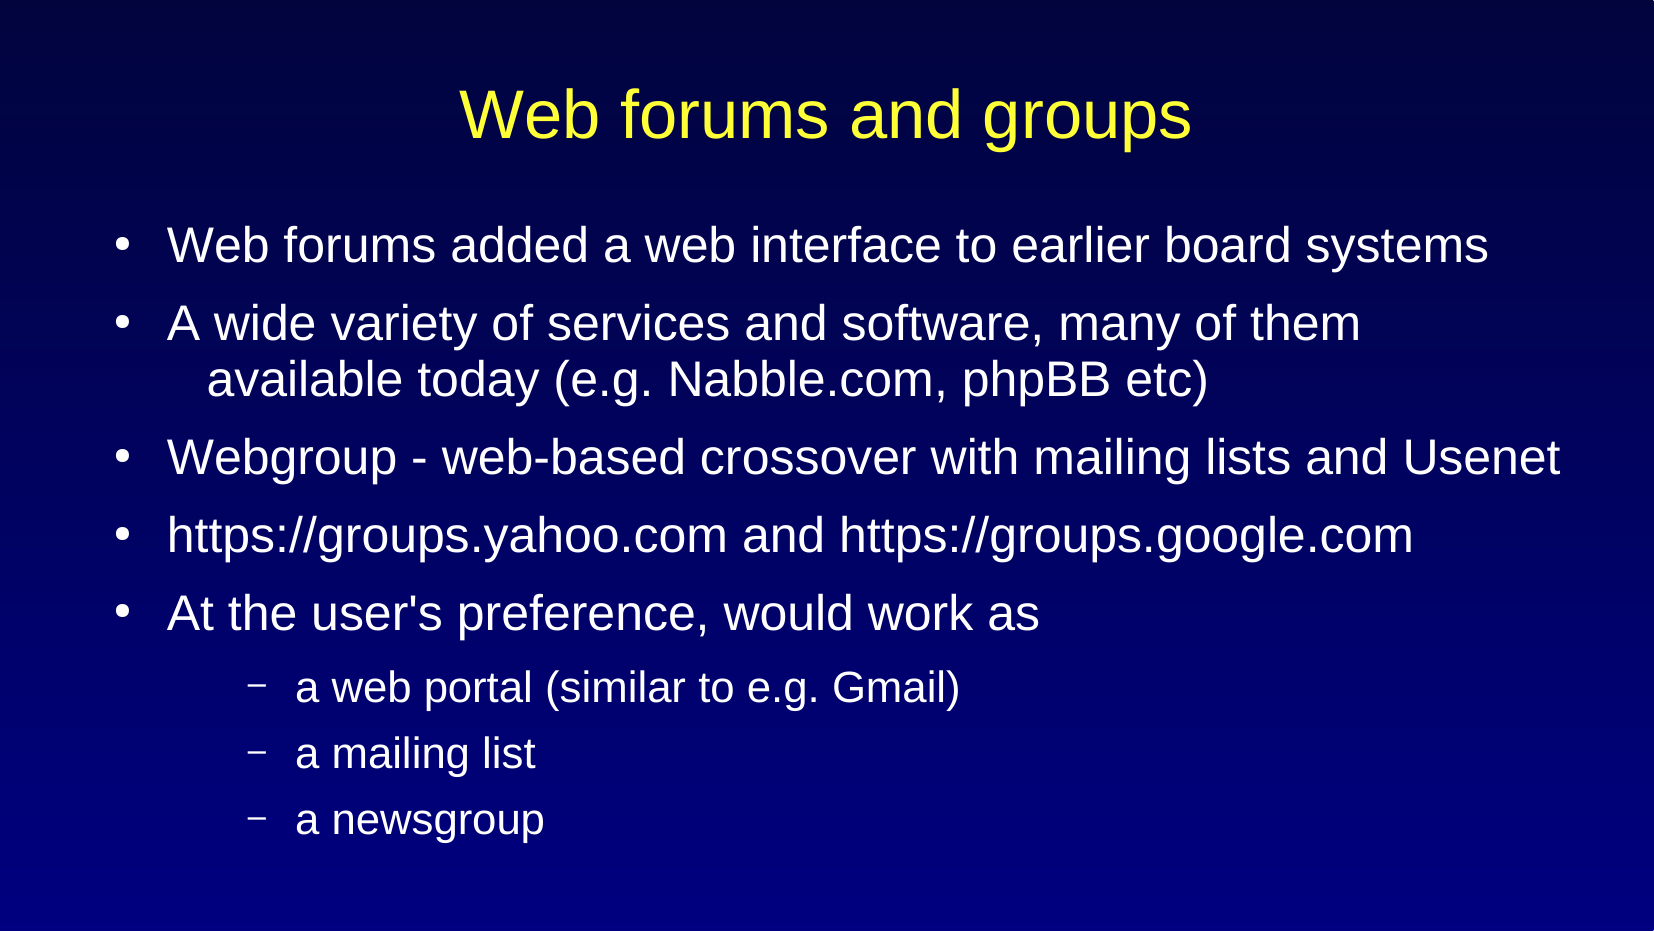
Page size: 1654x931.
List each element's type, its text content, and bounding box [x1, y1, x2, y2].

list Web forums added a web interface to earlier board systems A wide variety of services and software, many of them available today (e.g. Nabble.com, phpBB etc) Webgroup - web-based crossover with mailing lists and Usenet https://groups.yahoo.com and https://groups.google.com At the user's preference, would work as a web portal (similar to e.g. Gmail) a mailing list a newsgroup [82, 217, 1571, 845]
title Web forums and groups [82, 37, 1571, 193]
